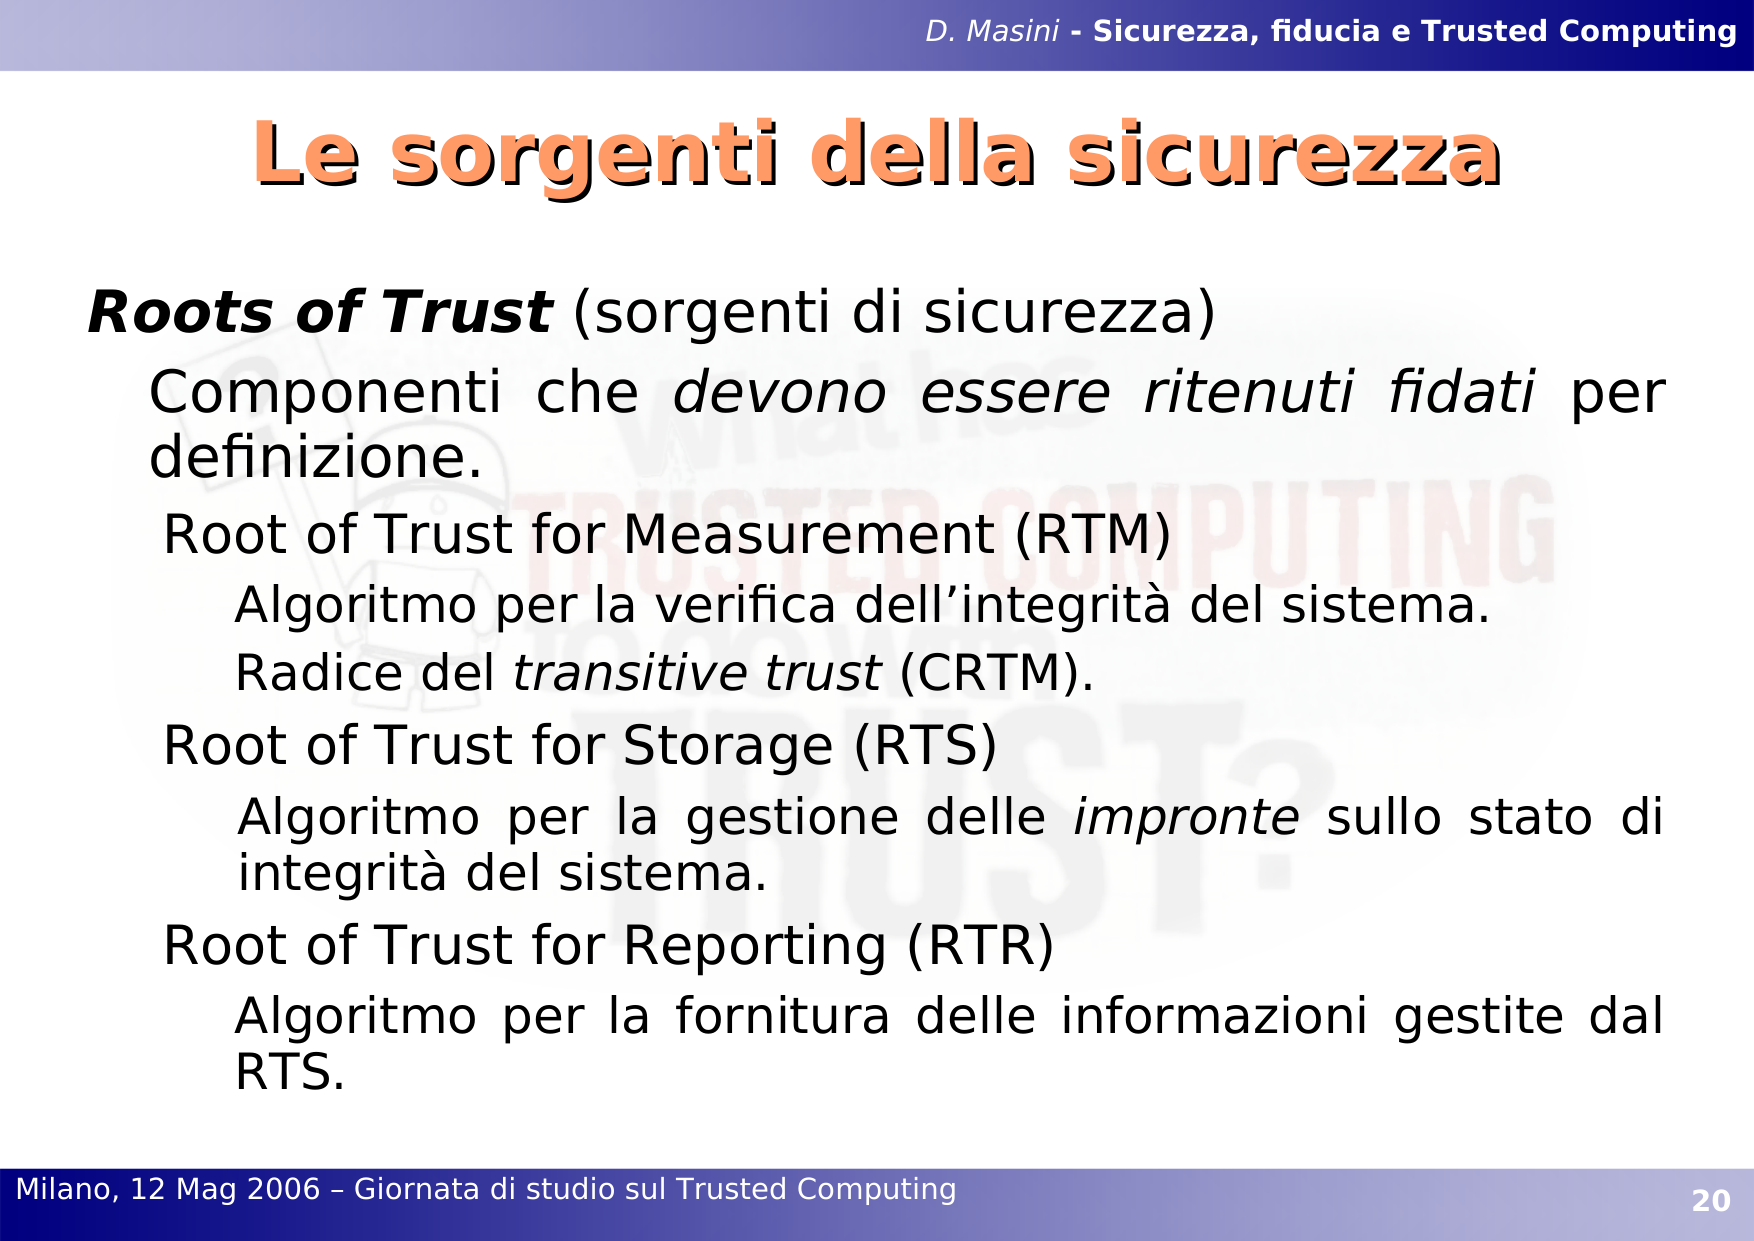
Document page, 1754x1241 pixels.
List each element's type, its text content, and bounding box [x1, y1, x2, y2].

list Roots of Trust (sorgenti di sicurezza) Componenti che devono essere ritenuti fidati per definizione. Root of Trust for Measurement (RTM) Algoritmo per la verifica dell’integrità del sistema. Radice del transitive trust (CRTM). Root of Trust for Storage (RTS) Algoritmo per la gestione delle impronte sullo stato di integrità del sistema. Root of Trust for Reporting (RTR) Algoritmo per la fornitura delle informazioni gestite dal RTS. [87, 280, 1667, 1104]
text_box Milano, 12 Mag 2006 – Giornata di studio sul Trusted Computing [0, 1175, 1314, 1234]
title Le sorgenti della sicurezza [87, 49, 1667, 257]
text_box <numero> [1641, 1185, 1732, 1223]
picture [0, 0, 1754, 1241]
text_box D. Masini - Sicurezza, fiducia e Trusted Computing [602, 7, 1754, 63]
